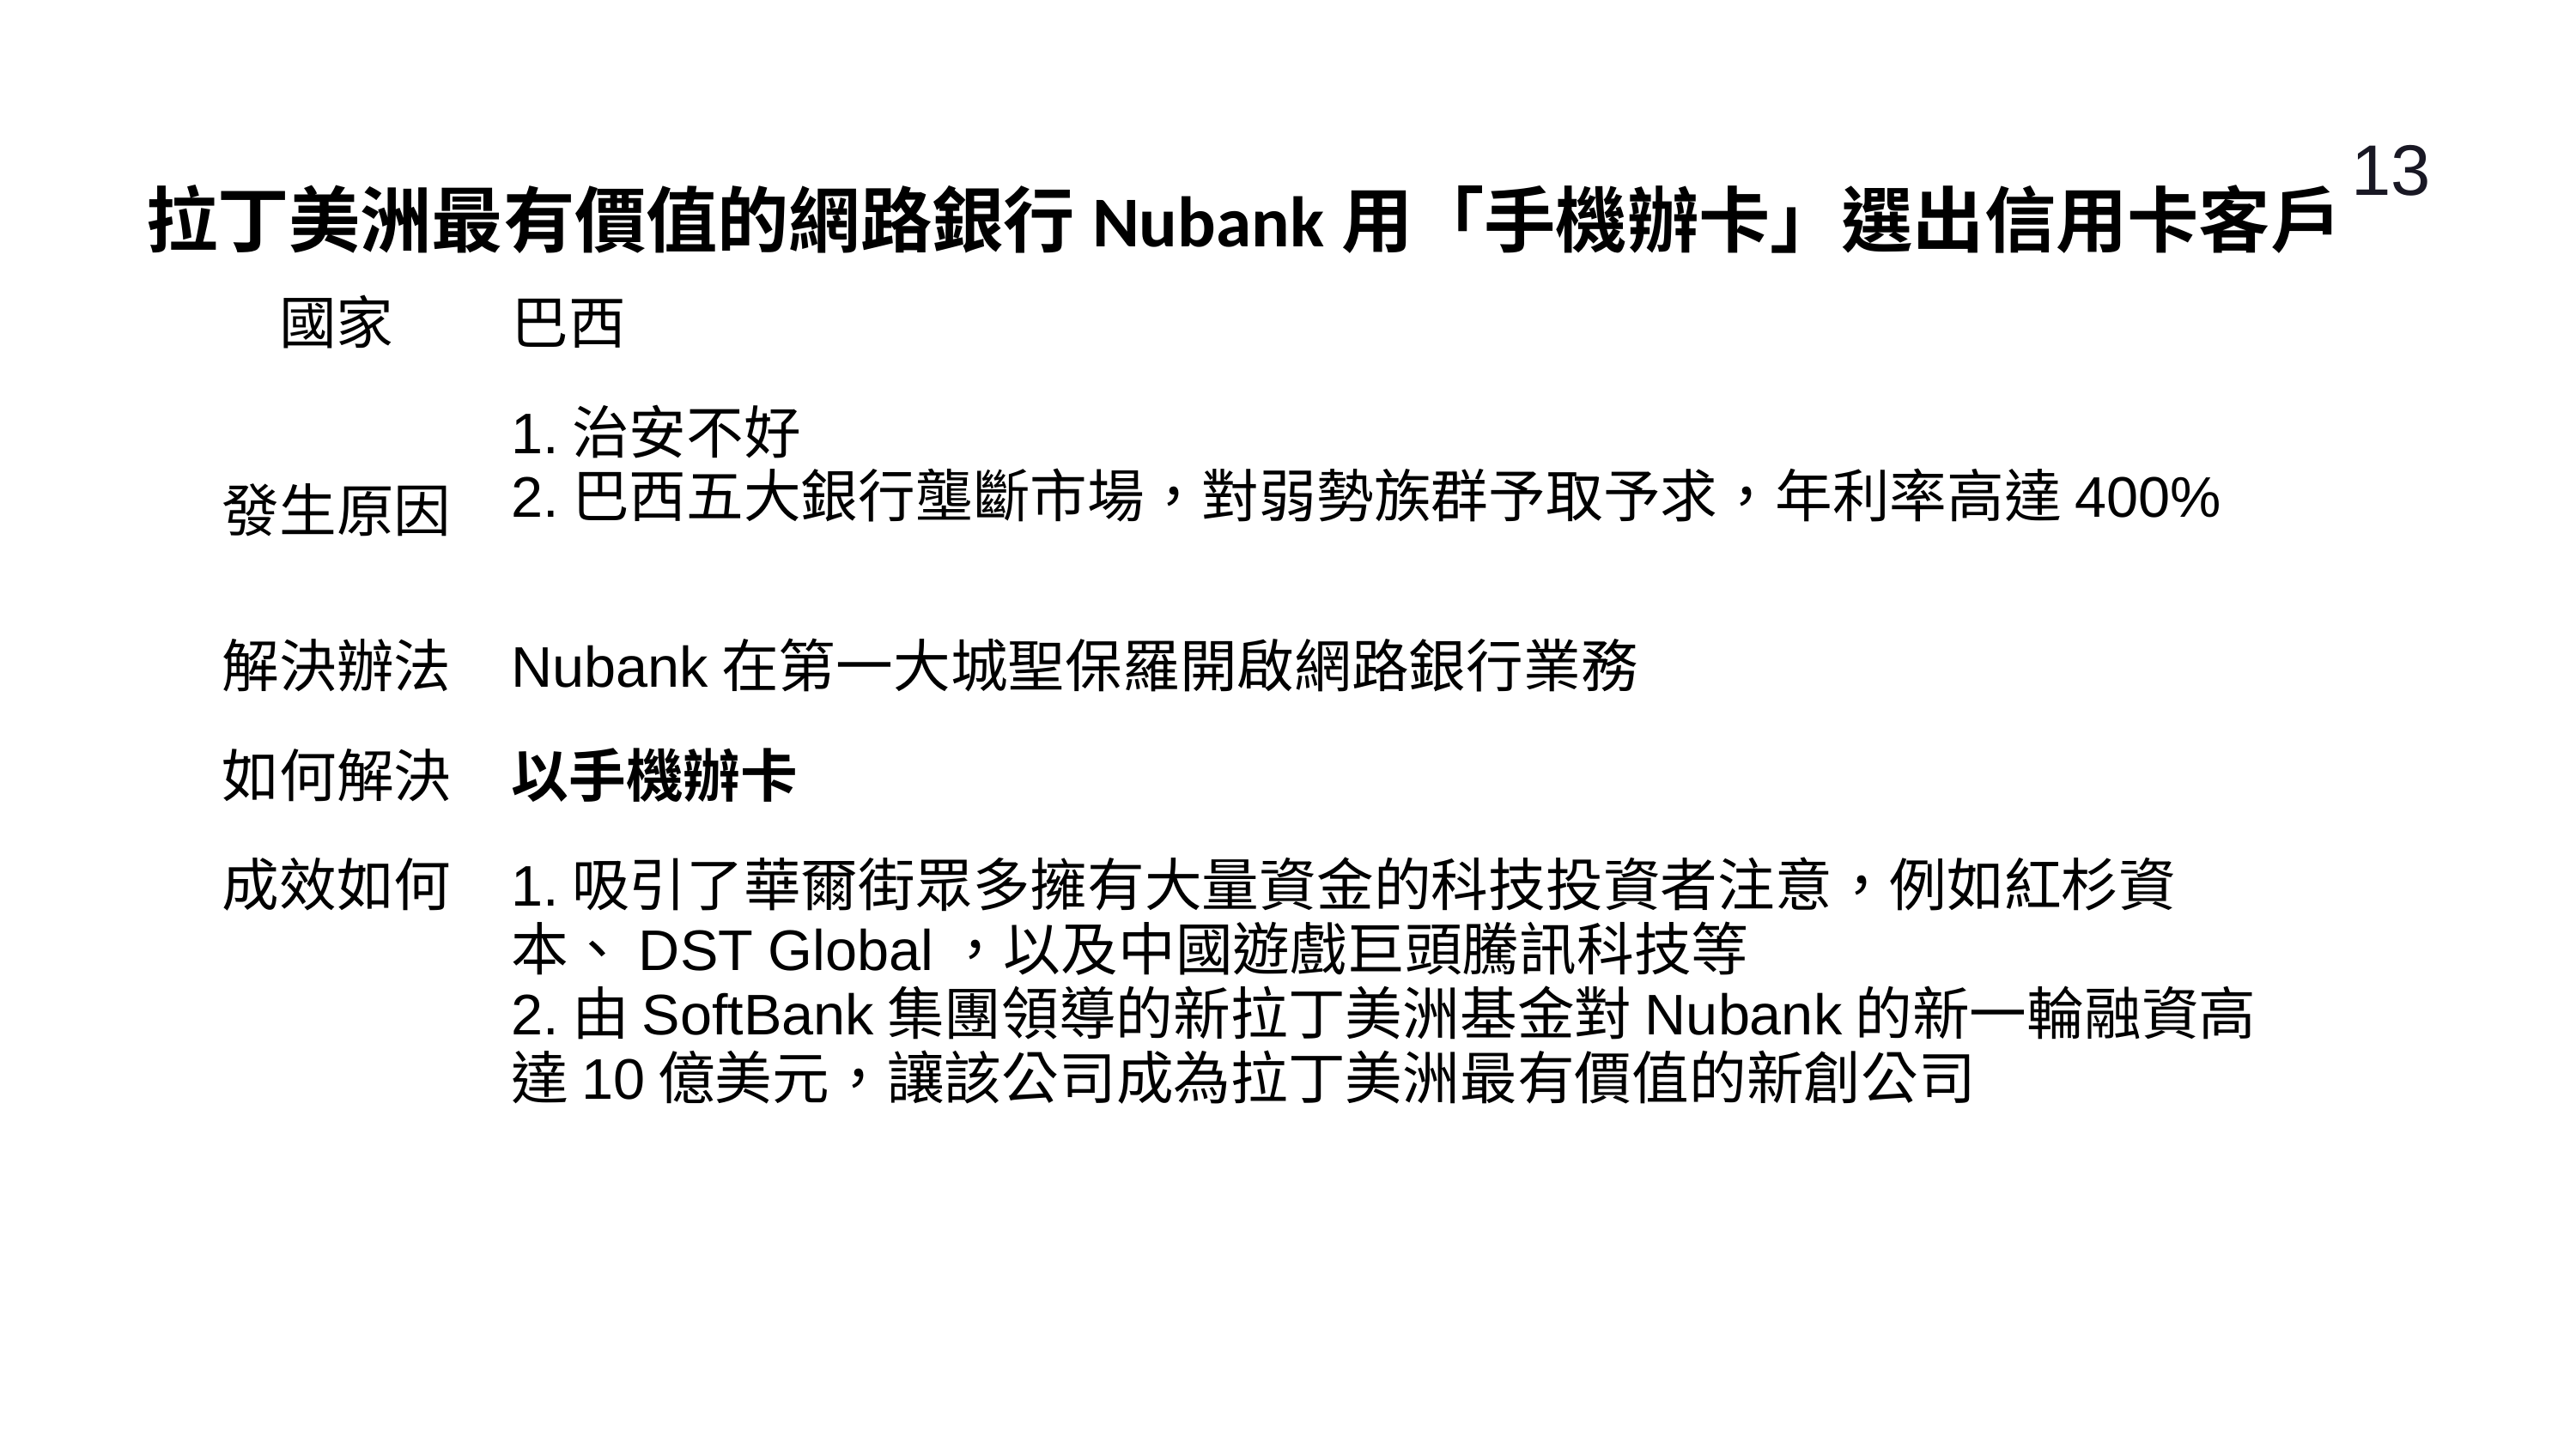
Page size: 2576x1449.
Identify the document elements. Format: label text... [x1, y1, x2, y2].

table_header 巴西 [499, 286, 2286, 395]
table_cell 成效如何 [174, 848, 499, 1228]
table_cell 以手機辦卡 [499, 738, 2286, 848]
table_cell Nubank在第一大城聖保羅開啟網路銀行業務 [499, 629, 2286, 738]
table_cell 如何解決 [174, 738, 499, 848]
table_cell 1.治安不好 2.巴西五大銀行壟斷市場，對弱勢族群予取予求，年利率高達400% [499, 395, 2286, 629]
table_cell 發生原因 [174, 395, 499, 629]
table_cell 1.吸引了華爾街眾多擁有大量資金的科技投資者注意，例如紅杉資本、DST Global，以及中國遊戲巨頭騰訊科技等 2.由SoftBank集團領導的新拉丁美洲基金對Nubank的新一輪融資高達10億美元，讓該公司成為拉丁美洲最有價值的新創公司 [499, 848, 2286, 1228]
text_box 拉丁美洲最有價值的網路銀行Nubank用「手機辦卡」選出信用卡客戶 [50, 59, 2438, 377]
table_cell 解決辦法 [174, 629, 499, 738]
table_header 國家 [174, 286, 499, 395]
